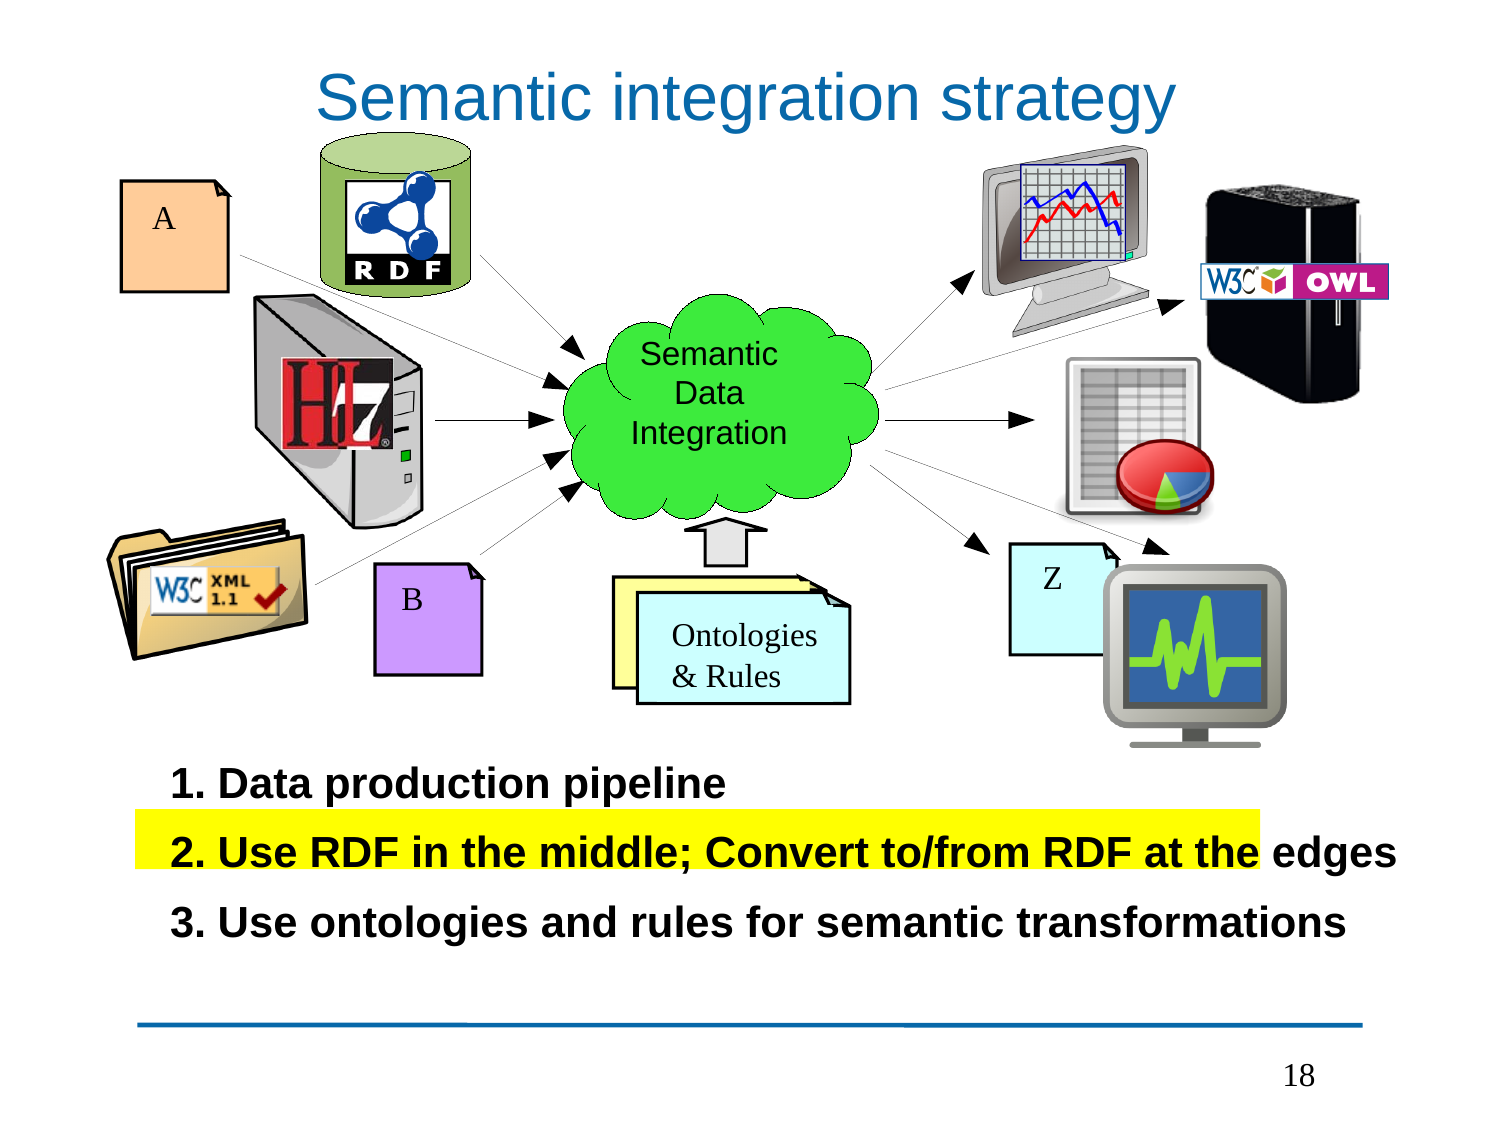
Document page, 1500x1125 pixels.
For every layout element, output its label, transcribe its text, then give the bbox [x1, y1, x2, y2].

text_box [135, 809, 142, 870]
text_box [613, 577, 850, 704]
picture [102, 171, 546, 685]
text_box Ontologies & Rules [633, 581, 810, 679]
text_box [375, 564, 482, 676]
picture [1006, 308, 1176, 355]
text_box [320, 154, 354, 230]
picture [1052, 512, 1088, 526]
text_box A [137, 187, 192, 244]
picture [1052, 157, 1389, 526]
text_box Semantic Data Integration [615, 324, 803, 460]
title Semantic integration strategy [70, 19, 1423, 142]
picture [1103, 564, 1287, 748]
text_box Z [1027, 547, 1078, 605]
text_box [563, 294, 879, 520]
text_box [438, 156, 471, 230]
text_box B [386, 569, 439, 626]
text_box [121, 180, 229, 292]
text_box [684, 518, 768, 566]
text_box [1010, 543, 1117, 655]
list Data production pipeline Use RDF in the middle; Convert to/from RDF at the edges Use ontologies and rules for semantic transformations [142, 705, 1500, 1035]
text_box Ontologies & Rules [656, 605, 834, 702]
picture [962, 141, 1176, 355]
